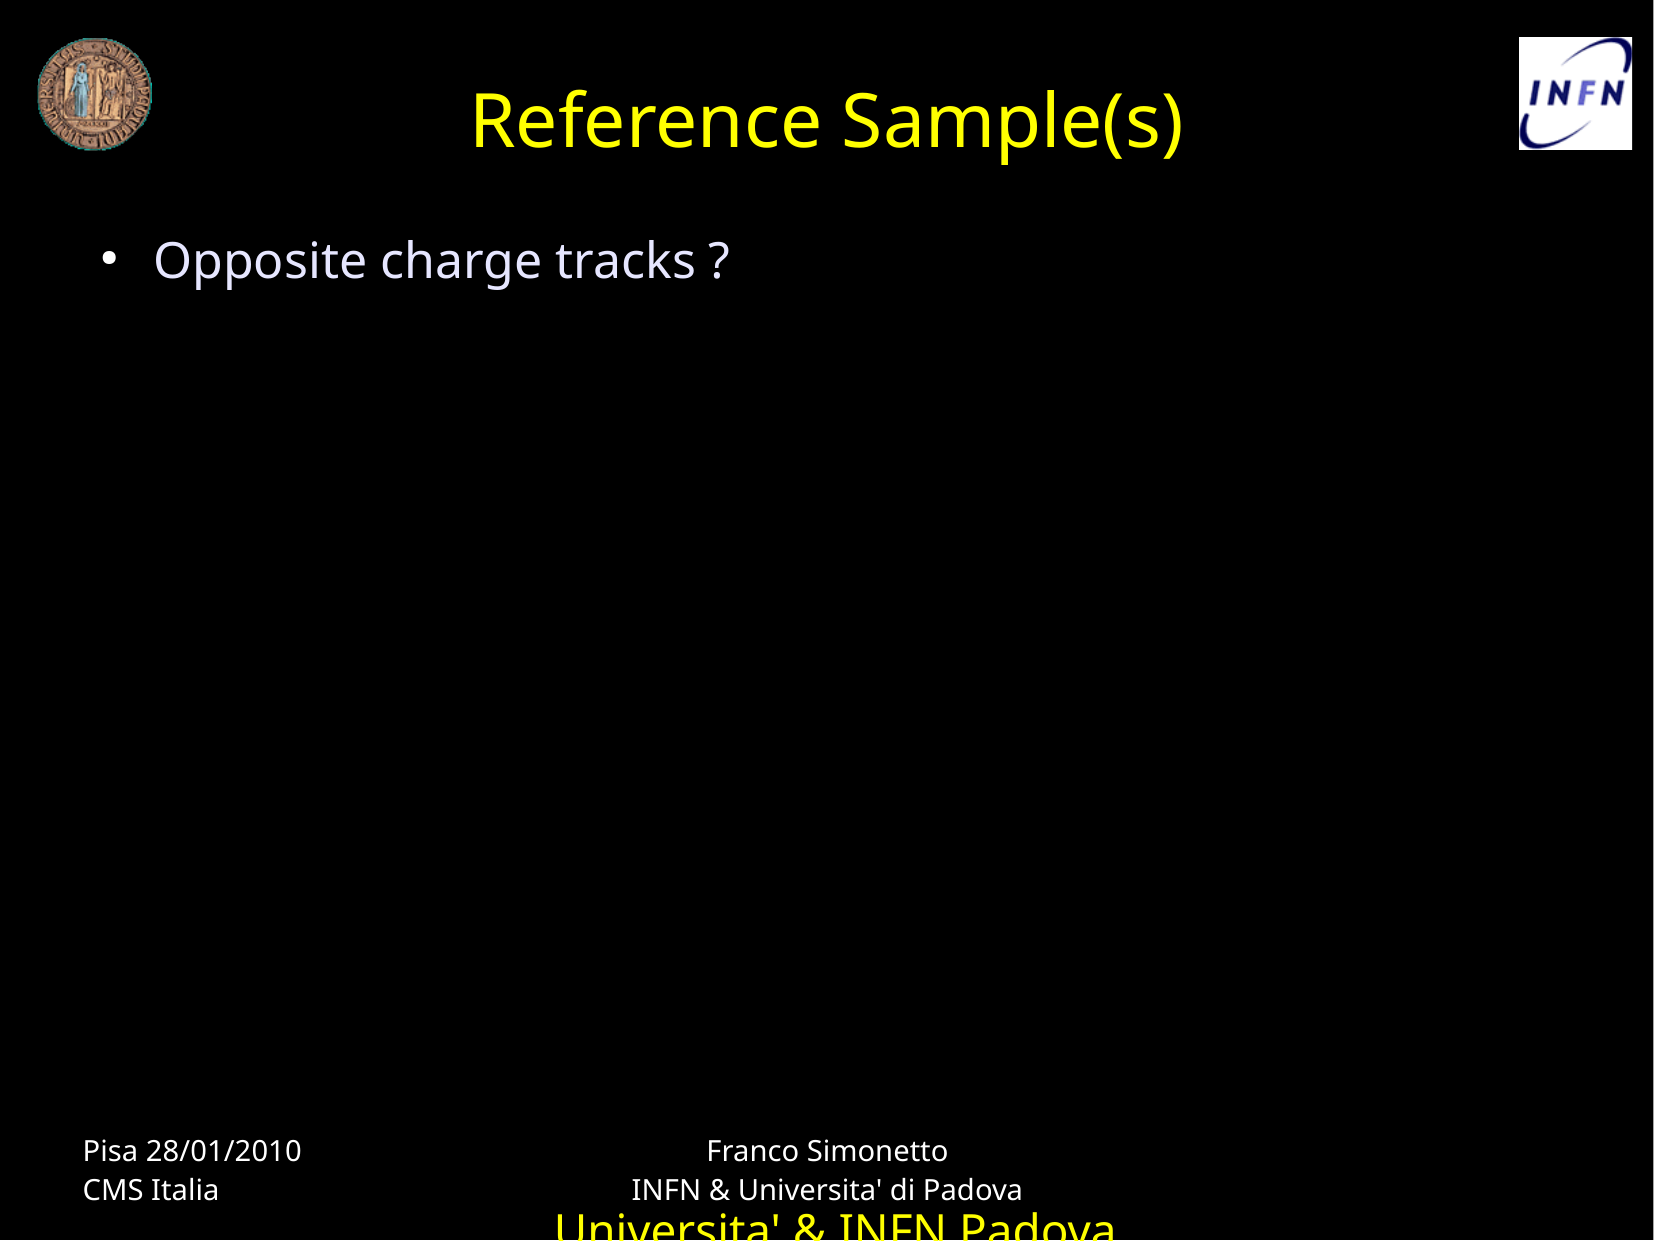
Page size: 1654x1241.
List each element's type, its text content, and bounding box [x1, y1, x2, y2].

picture [37, 37, 152, 152]
picture [1519, 37, 1633, 150]
list Opposite charge tracks ? [82, 225, 1571, 1094]
title Reference Sample(s) [82, 56, 1571, 181]
